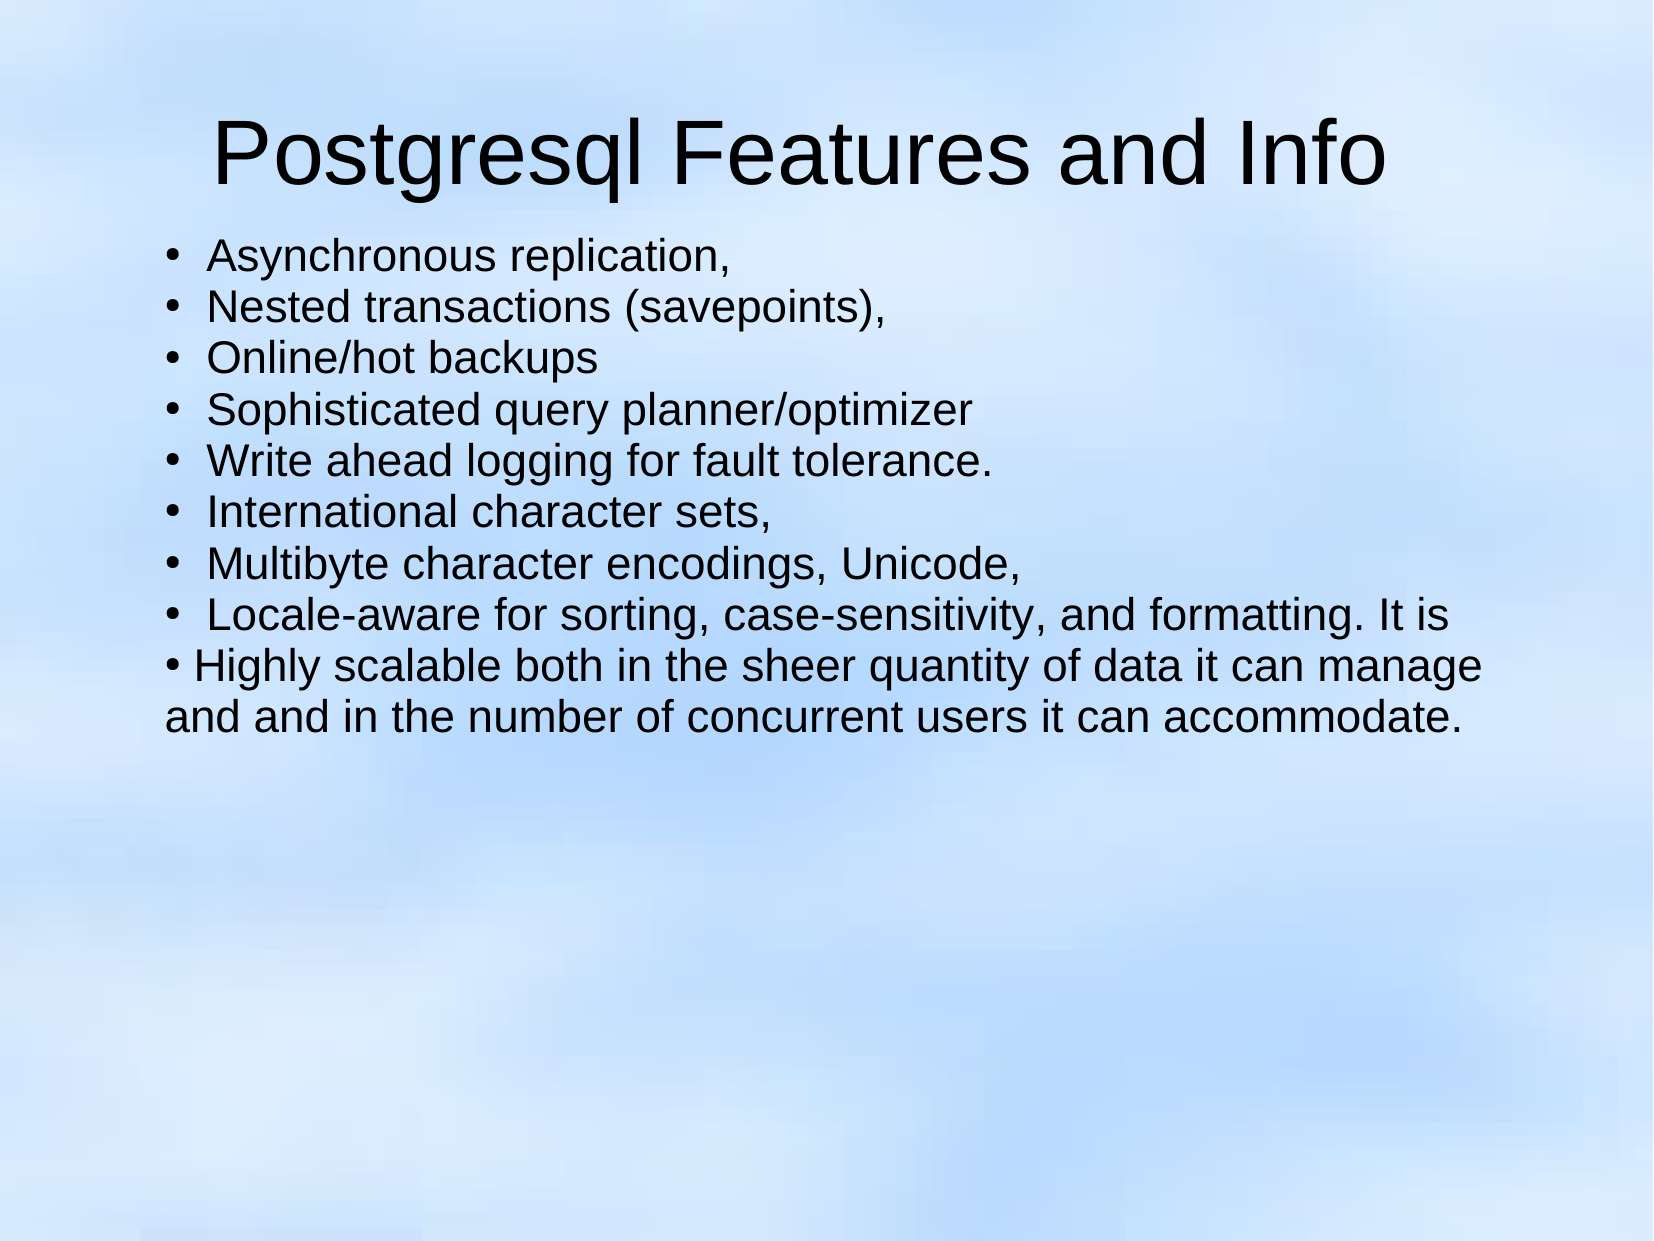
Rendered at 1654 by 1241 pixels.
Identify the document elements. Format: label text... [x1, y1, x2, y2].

picture [0, 0, 1654, 1241]
title Postgresql Features and Info [82, 49, 1571, 257]
text_box Asynchronous replication, Nested transactions (savepoints), Online/hot backups Sophisticated query planner/optimizer Write ahead logging for fault tolerance. International character sets, Multibyte character encodings, Unicode, Locale-aware for sorting, case-sensitivity, and formatting. It is Highly scalable both in the sheer quantity of data it can manage and and in the number of concurrent users it can accommodate. [149, 222, 1537, 748]
